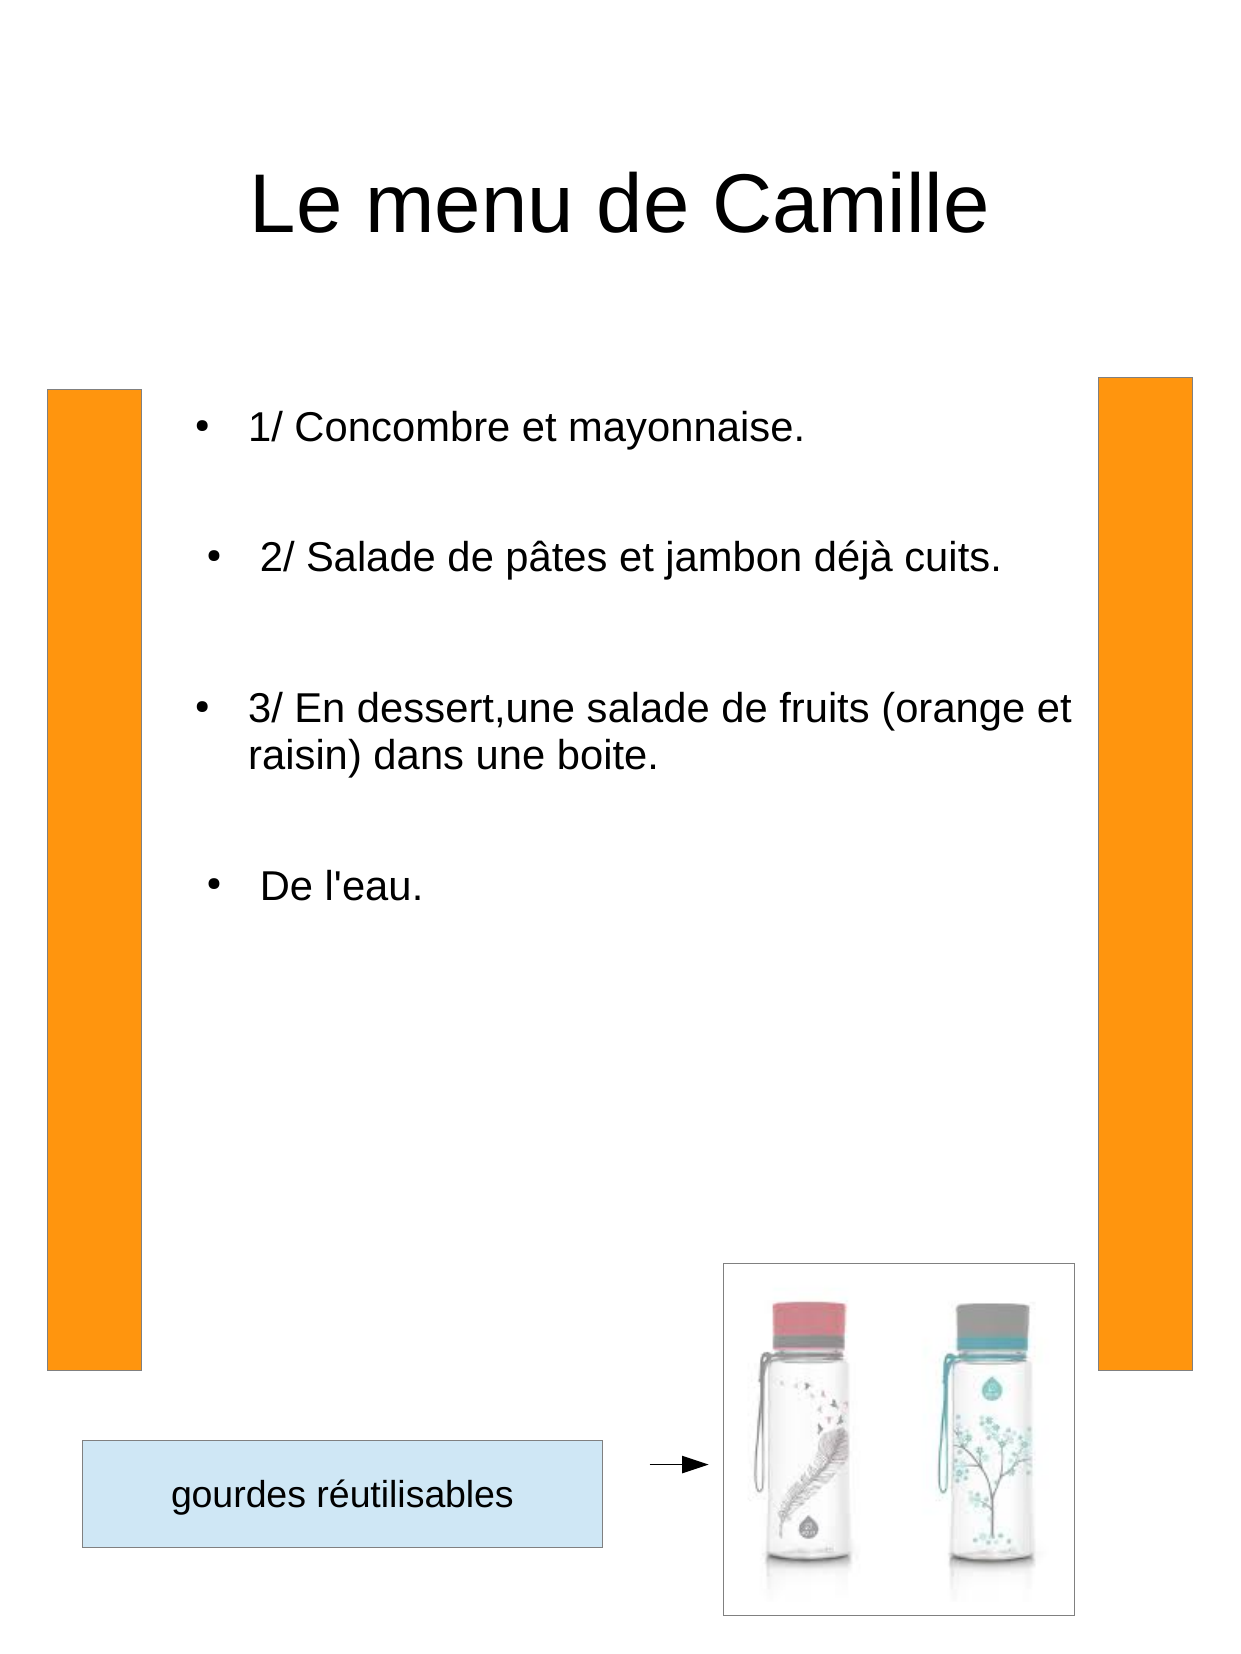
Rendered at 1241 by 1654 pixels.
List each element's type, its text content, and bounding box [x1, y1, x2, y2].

text_box [1098, 377, 1193, 1371]
list 1/ Concombre et mayonnaise. [177, 404, 1087, 603]
list De l'eau. [188, 862, 1099, 1061]
title Le menu de Camille [62, 65, 1179, 342]
picture [723, 1263, 1075, 1616]
list 2/ Salade de pâtes et jambon déjà cuits. [188, 534, 1098, 733]
text_box [47, 389, 142, 1371]
list 3/ En dessert,une salade de fruits (orange et raisin) dans une boite. [177, 685, 1087, 884]
text_box gourdes réutilisables [82, 1440, 603, 1548]
